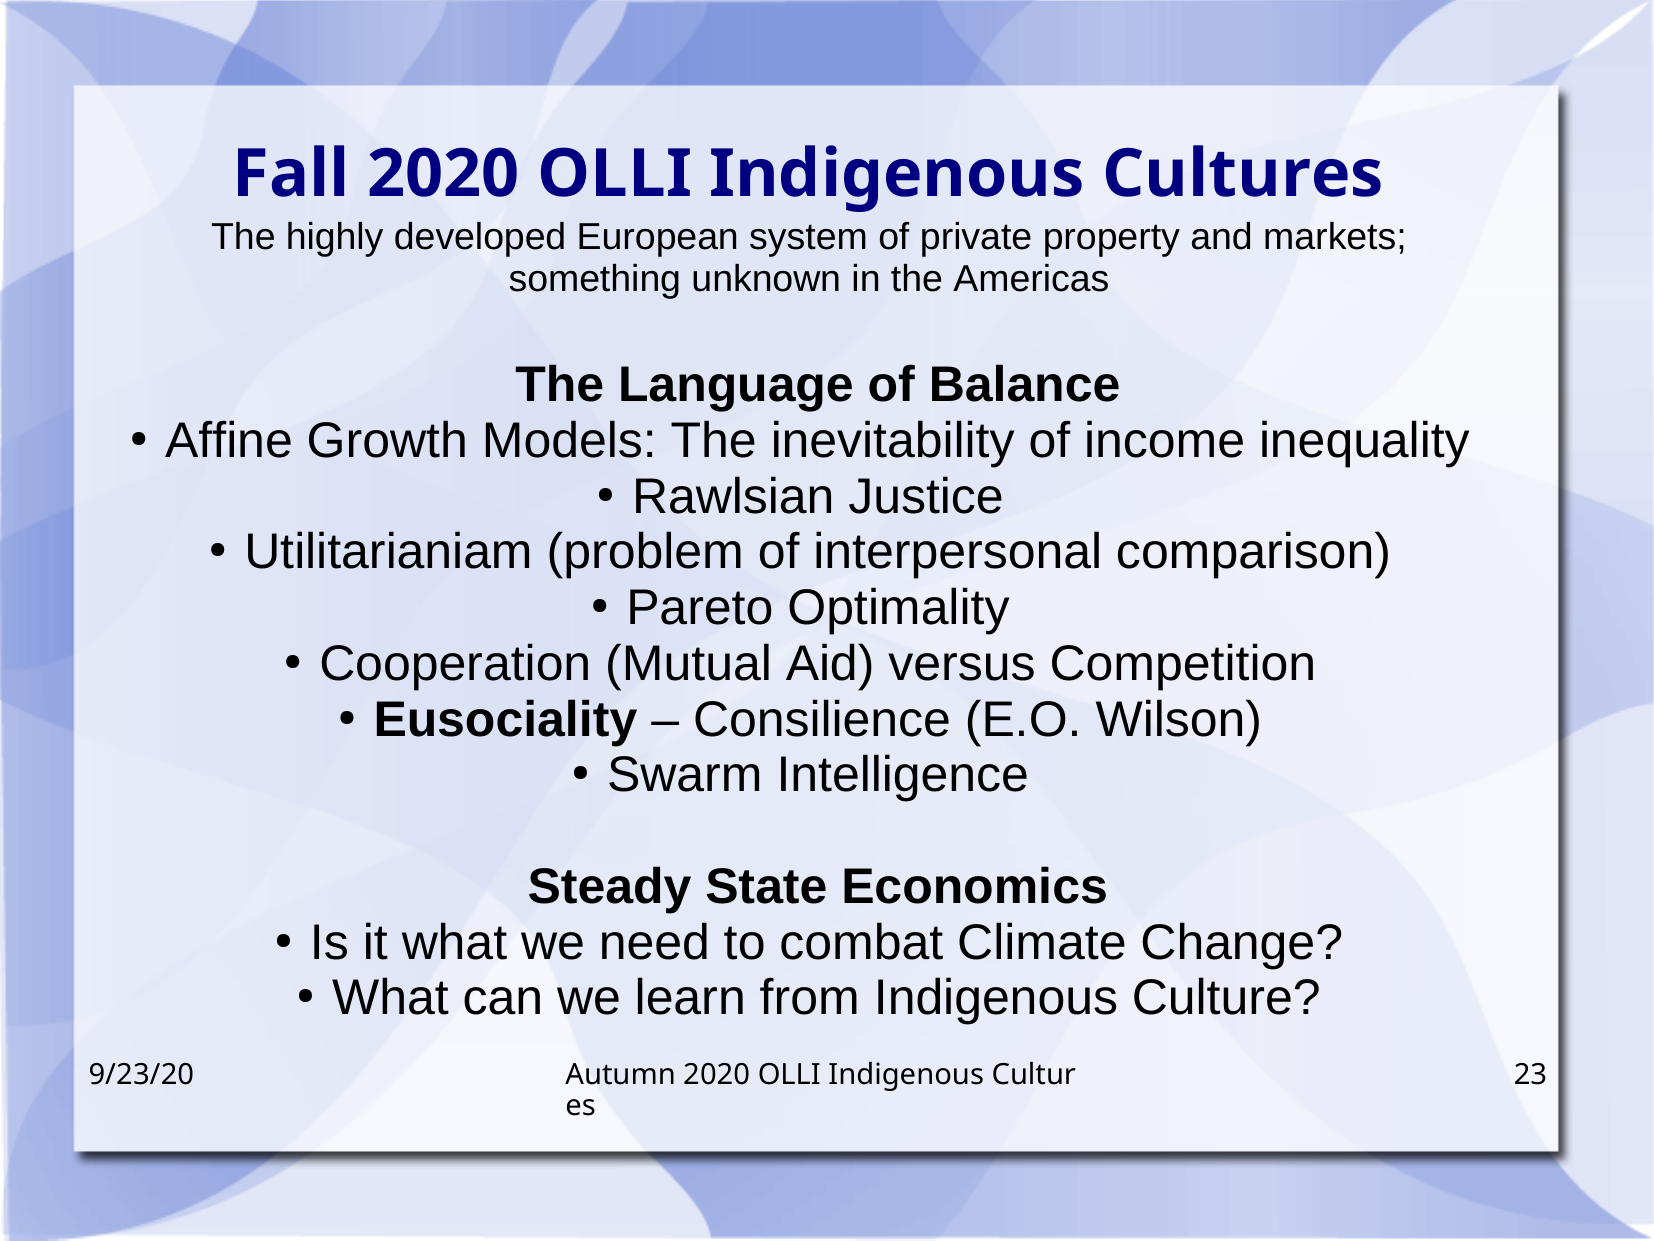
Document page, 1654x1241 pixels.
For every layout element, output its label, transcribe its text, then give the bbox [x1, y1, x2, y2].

subtitle The Language of Balance Affine Growth Models: The inevitability of income inequality Rawlsian Justice Utilitarianiam (problem of interpersonal comparison) Pareto Optimality Cooperation (Mutual Aid) versus Competition Eusociality – Consilience (E.O. Wilson) Swarm Intelligence Steady State Economics Is it what we need to combat Climate Change? What can we learn from Indigenous Culture? [129, 354, 1489, 1028]
title Fall 2020 OLLI Indigenous Cultures The highly developed European system of private property and markets; something unknown in the Americas [82, 108, 1536, 316]
picture [0, 0, 1654, 1241]
